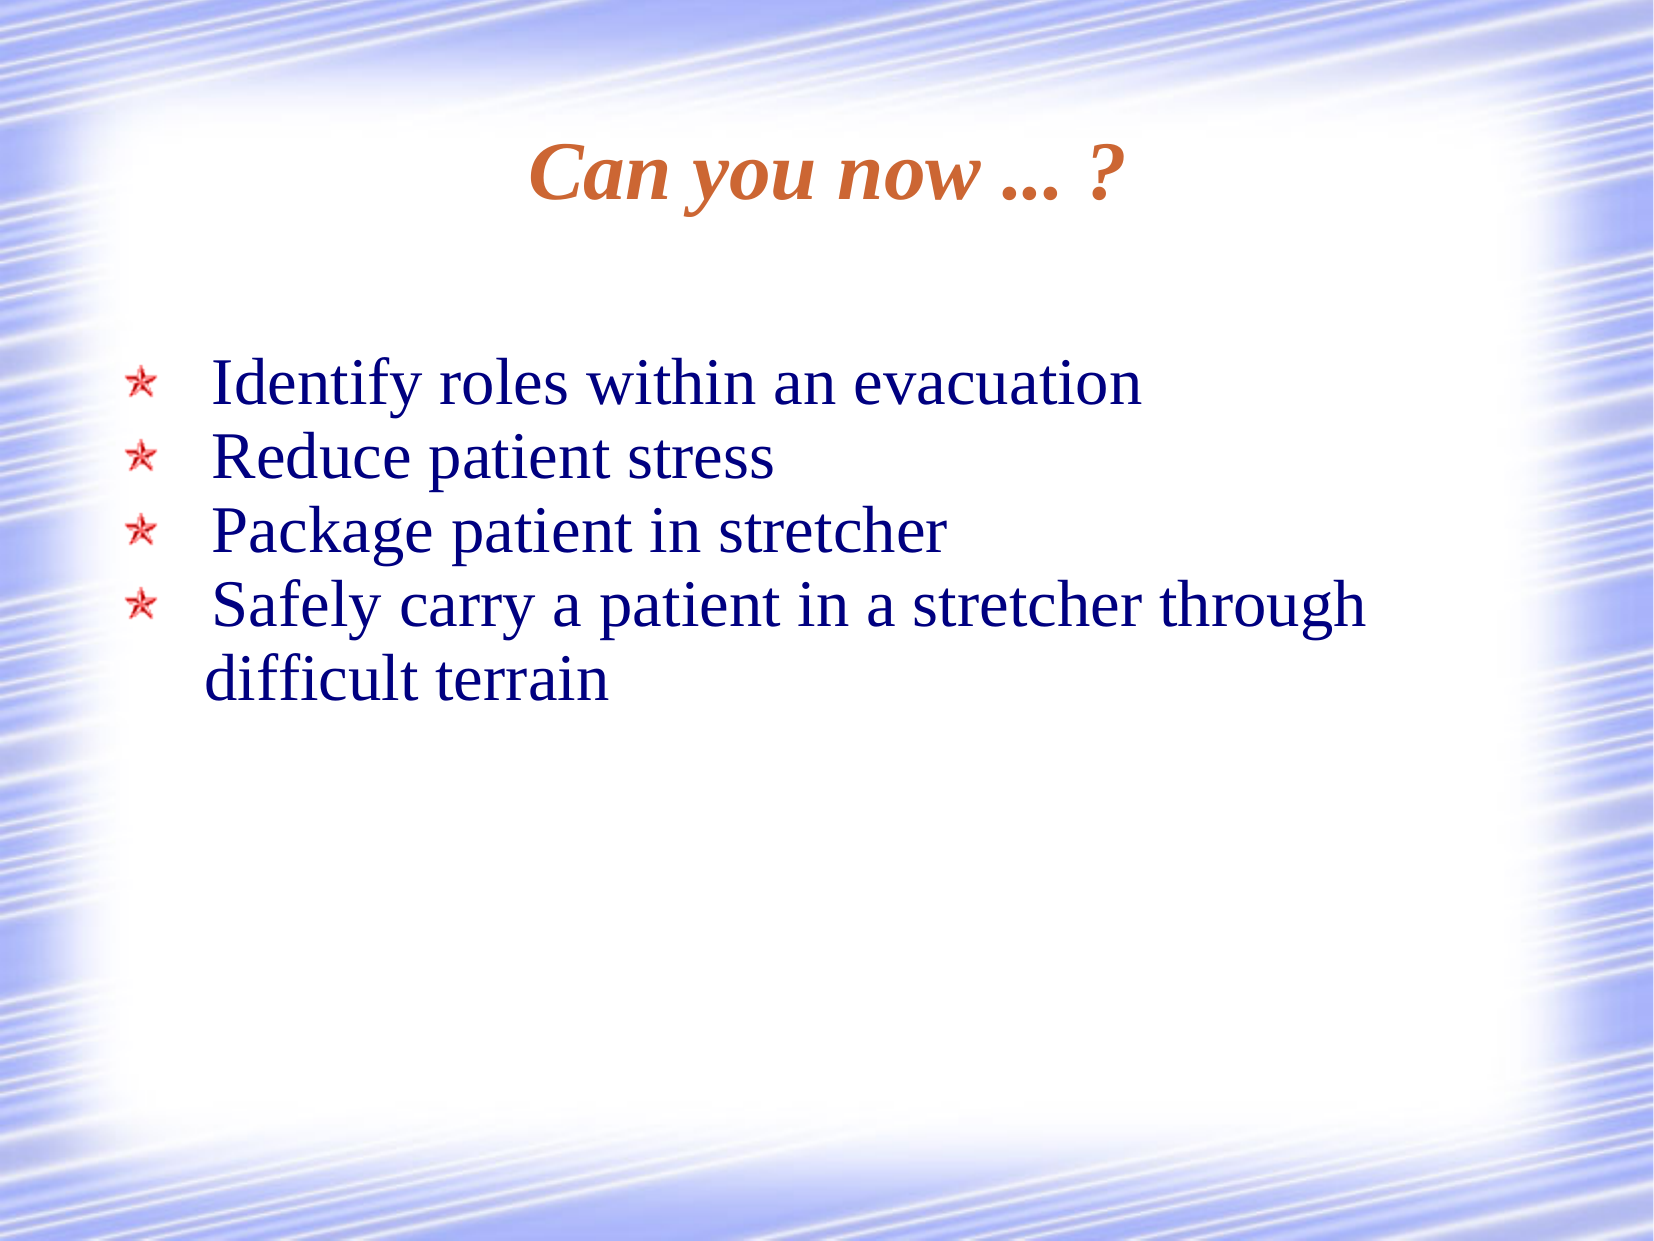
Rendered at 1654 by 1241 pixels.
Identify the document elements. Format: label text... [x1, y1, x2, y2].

title Can you now ... ? [121, 67, 1534, 275]
picture [0, 0, 1654, 1241]
list Identify roles within an evacuation Reduce patient stress Package patient in stretcher Safely carry a patient in a stretcher through difficult terrain [121, 344, 1534, 1065]
